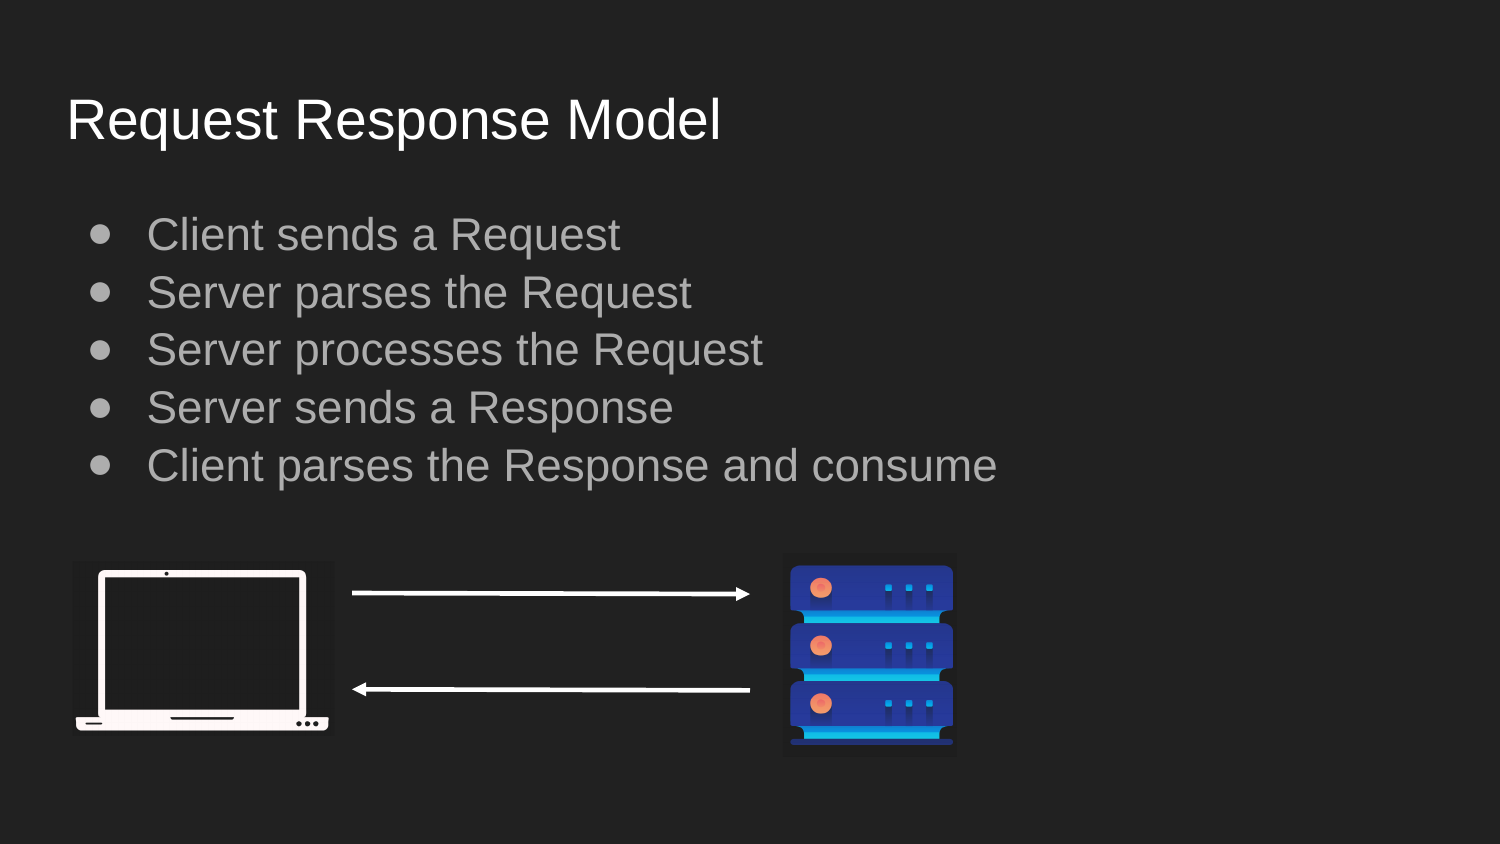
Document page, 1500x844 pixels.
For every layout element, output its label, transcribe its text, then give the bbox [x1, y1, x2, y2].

list Client sends a Request Server parses the Request Server processes the Request Server sends a Response Client parses the Response and consume [56, 186, 1455, 493]
picture [782, 553, 957, 757]
picture [72, 561, 335, 736]
title Request Response Model [51, 72, 1449, 167]
